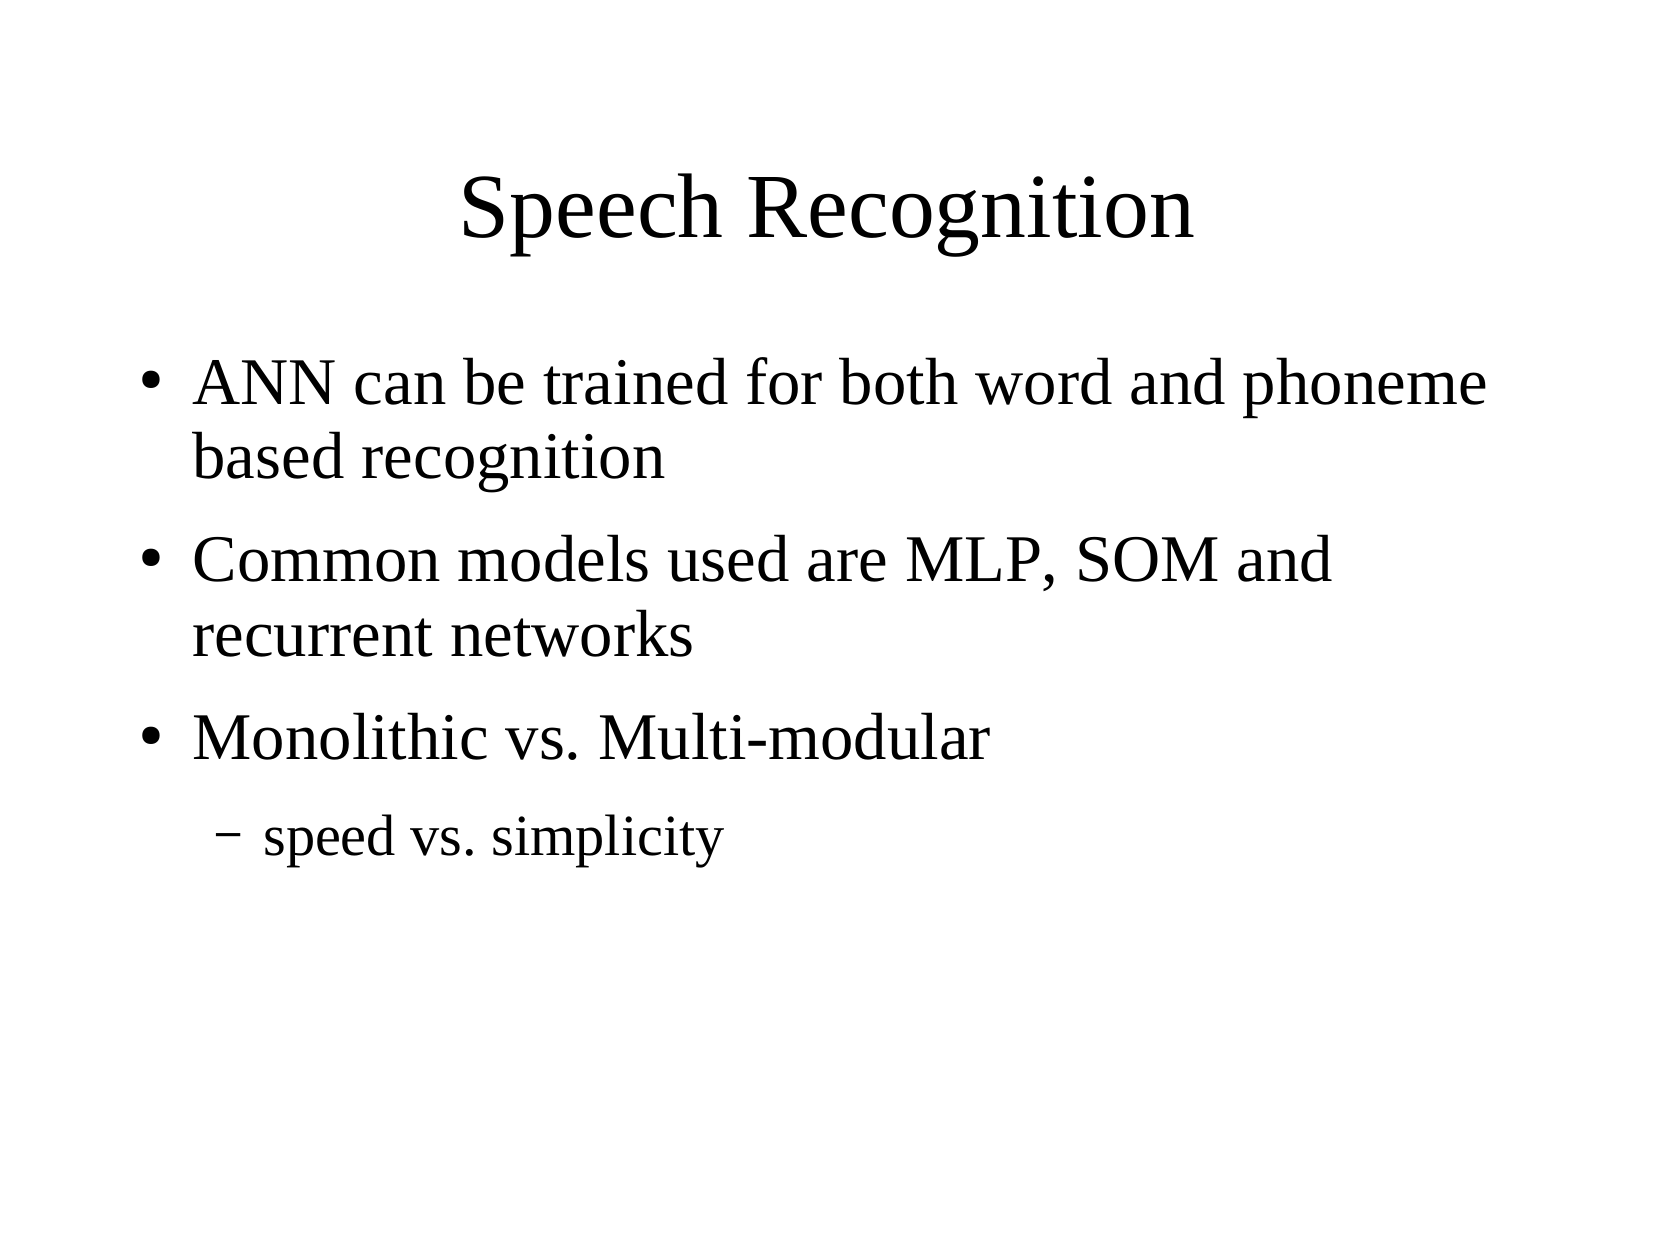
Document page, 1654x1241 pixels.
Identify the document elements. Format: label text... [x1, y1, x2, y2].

list ANN can be trained for both word and phoneme based recognition Common models used are MLP, SOM and recurrent networks Monolithic vs. Multi-modular speed vs. simplicity [121, 344, 1534, 1127]
title Speech Recognition [121, 102, 1534, 311]
